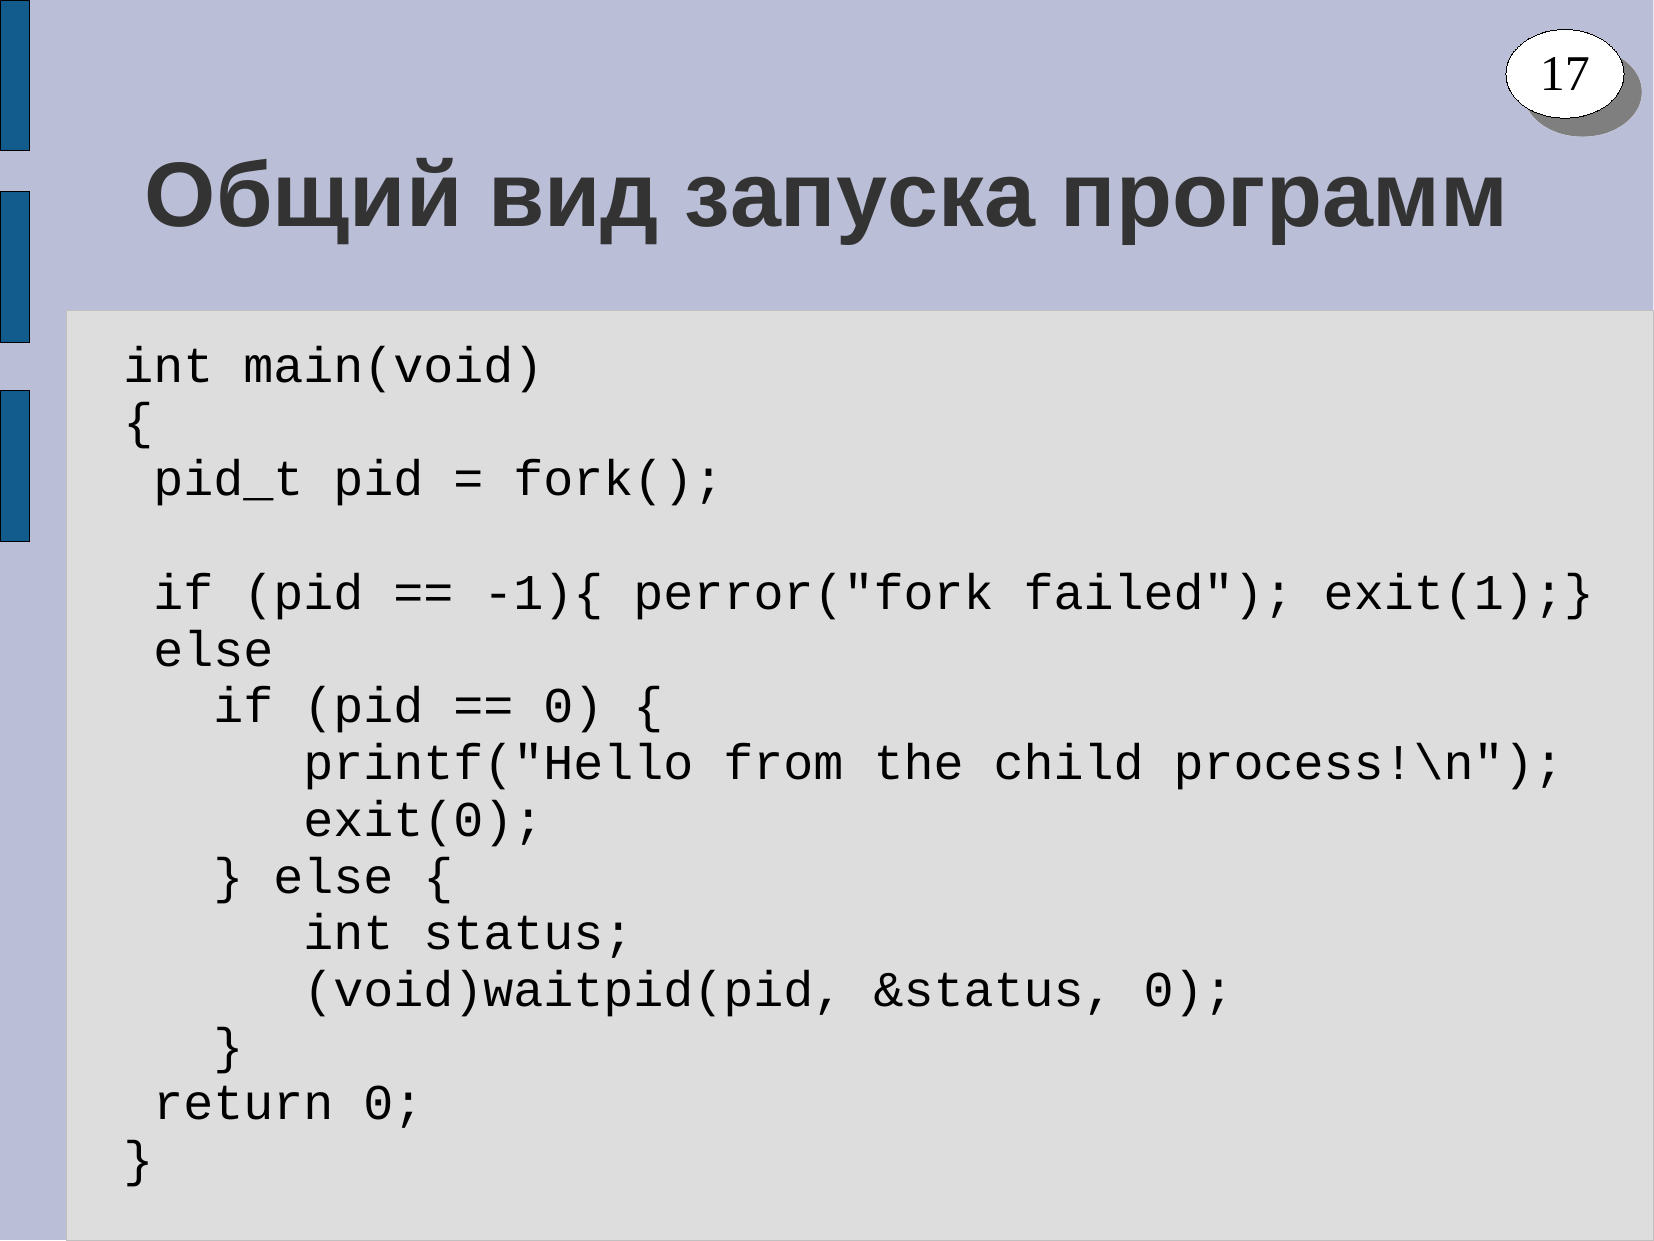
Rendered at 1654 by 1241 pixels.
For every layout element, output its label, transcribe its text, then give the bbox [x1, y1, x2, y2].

title Общий вид запуска программ [121, 91, 1534, 299]
subtitle int main(void) { pid_t pid = fork(); if (pid == -1){ perror("fork failed"); exit(1);} else if (pid == 0) { printf("Hello from the child process!\n"); exit(0); } else { int status; (void)waitpid(pid, &status, 0); } return 0; } [123, 312, 1625, 1221]
text_box 17 [1505, 29, 1625, 119]
